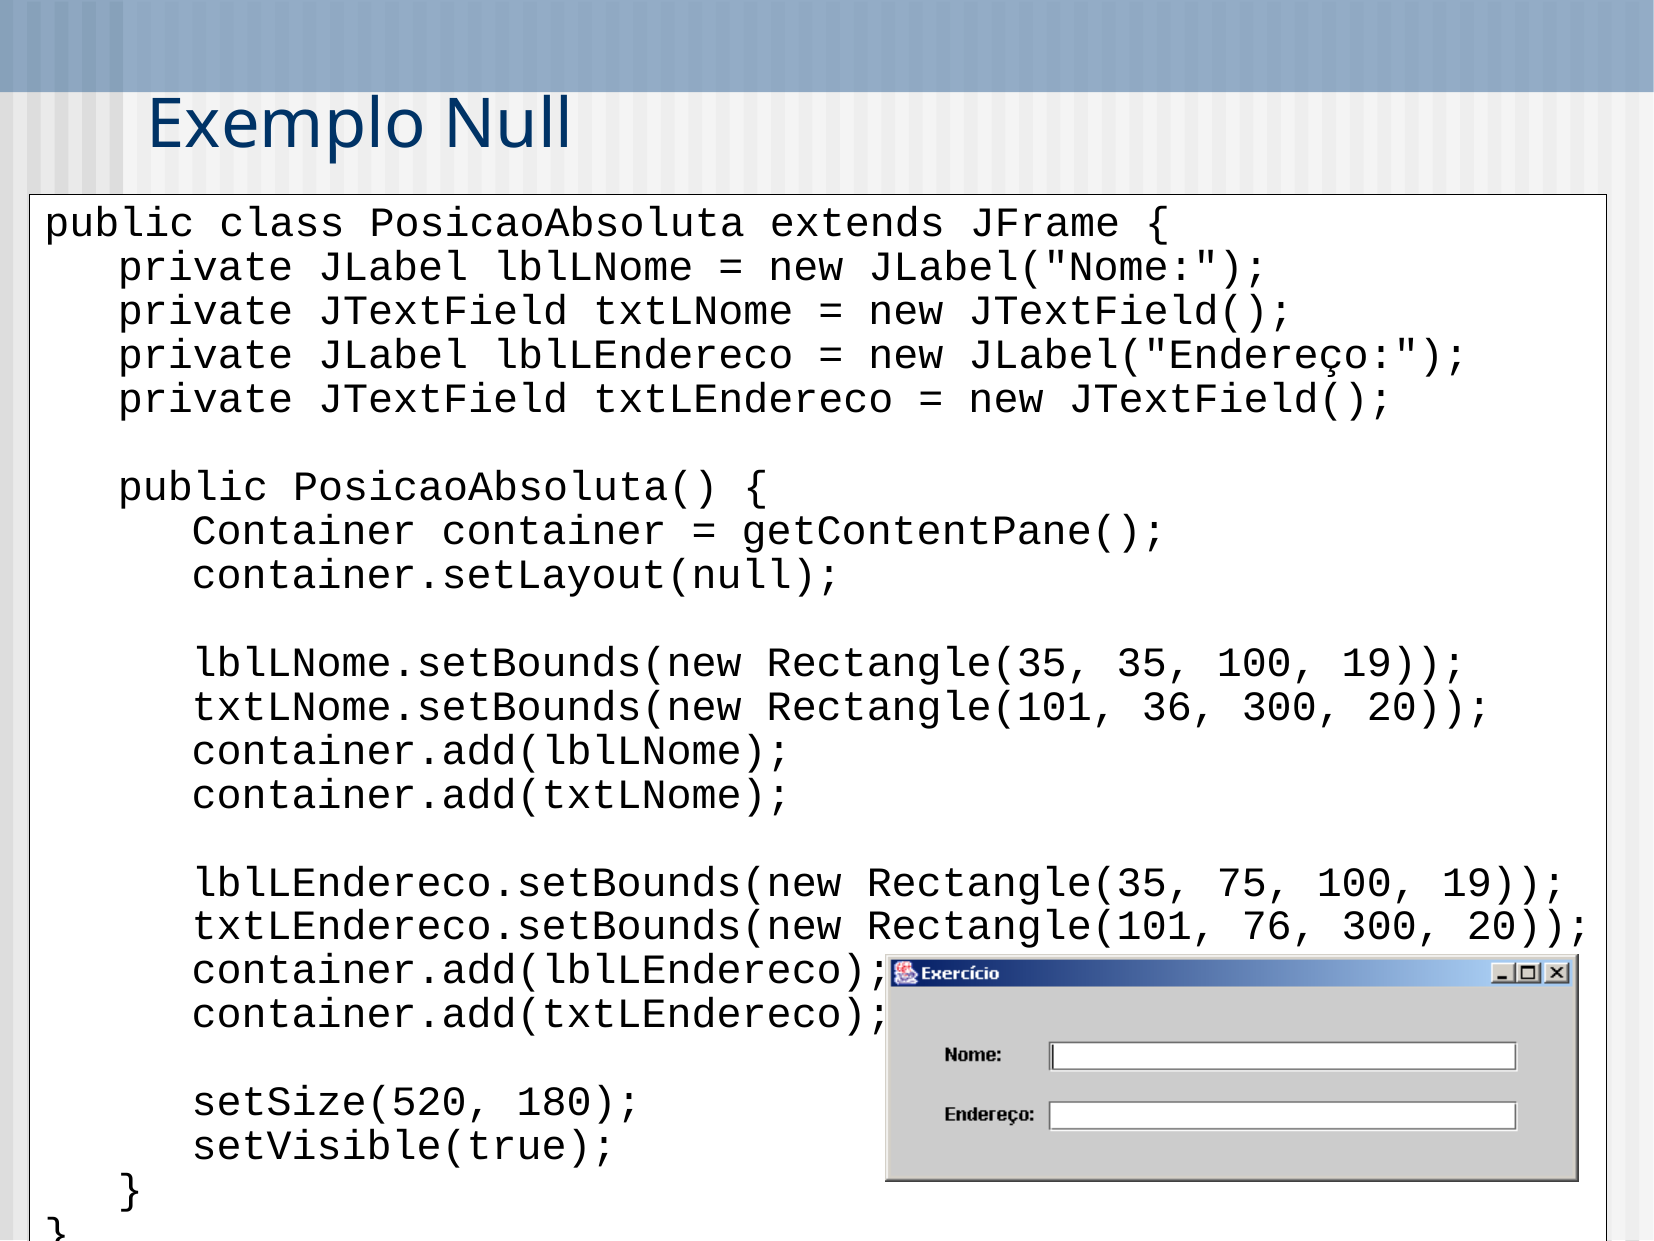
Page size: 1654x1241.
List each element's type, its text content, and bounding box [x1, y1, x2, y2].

text_box public class PosicaoAbsoluta extends JFrame { private JLabel lblLNome = new JLabel("Nome:"); private JTextField txtLNome = new JTextField(); private JLabel lblLEndereco = new JLabel("Endereço:"); private JTextField txtLEndereco = new JTextField(); public PosicaoAbsoluta() { Container container = getContentPane(); container.setLayout(null); lblLNome.setBounds(new Rectangle(35, 35, 100, 19)); txtLNome.setBounds(new Rectangle(101, 36, 300, 20)); container.add(lblLNome); container.add(txtLNome); lblLEndereco.setBounds(new Rectangle(35, 75, 100, 19)); txtLEndereco.setBounds(new Rectangle(101, 76, 300, 20)); container.add(lblLEndereco); container.add(txtLEndereco); setSize(520, 180); setVisible(true); } } [29, 194, 1607, 1211]
picture [885, 954, 1579, 1182]
title Exemplo Null [146, 29, 1536, 212]
